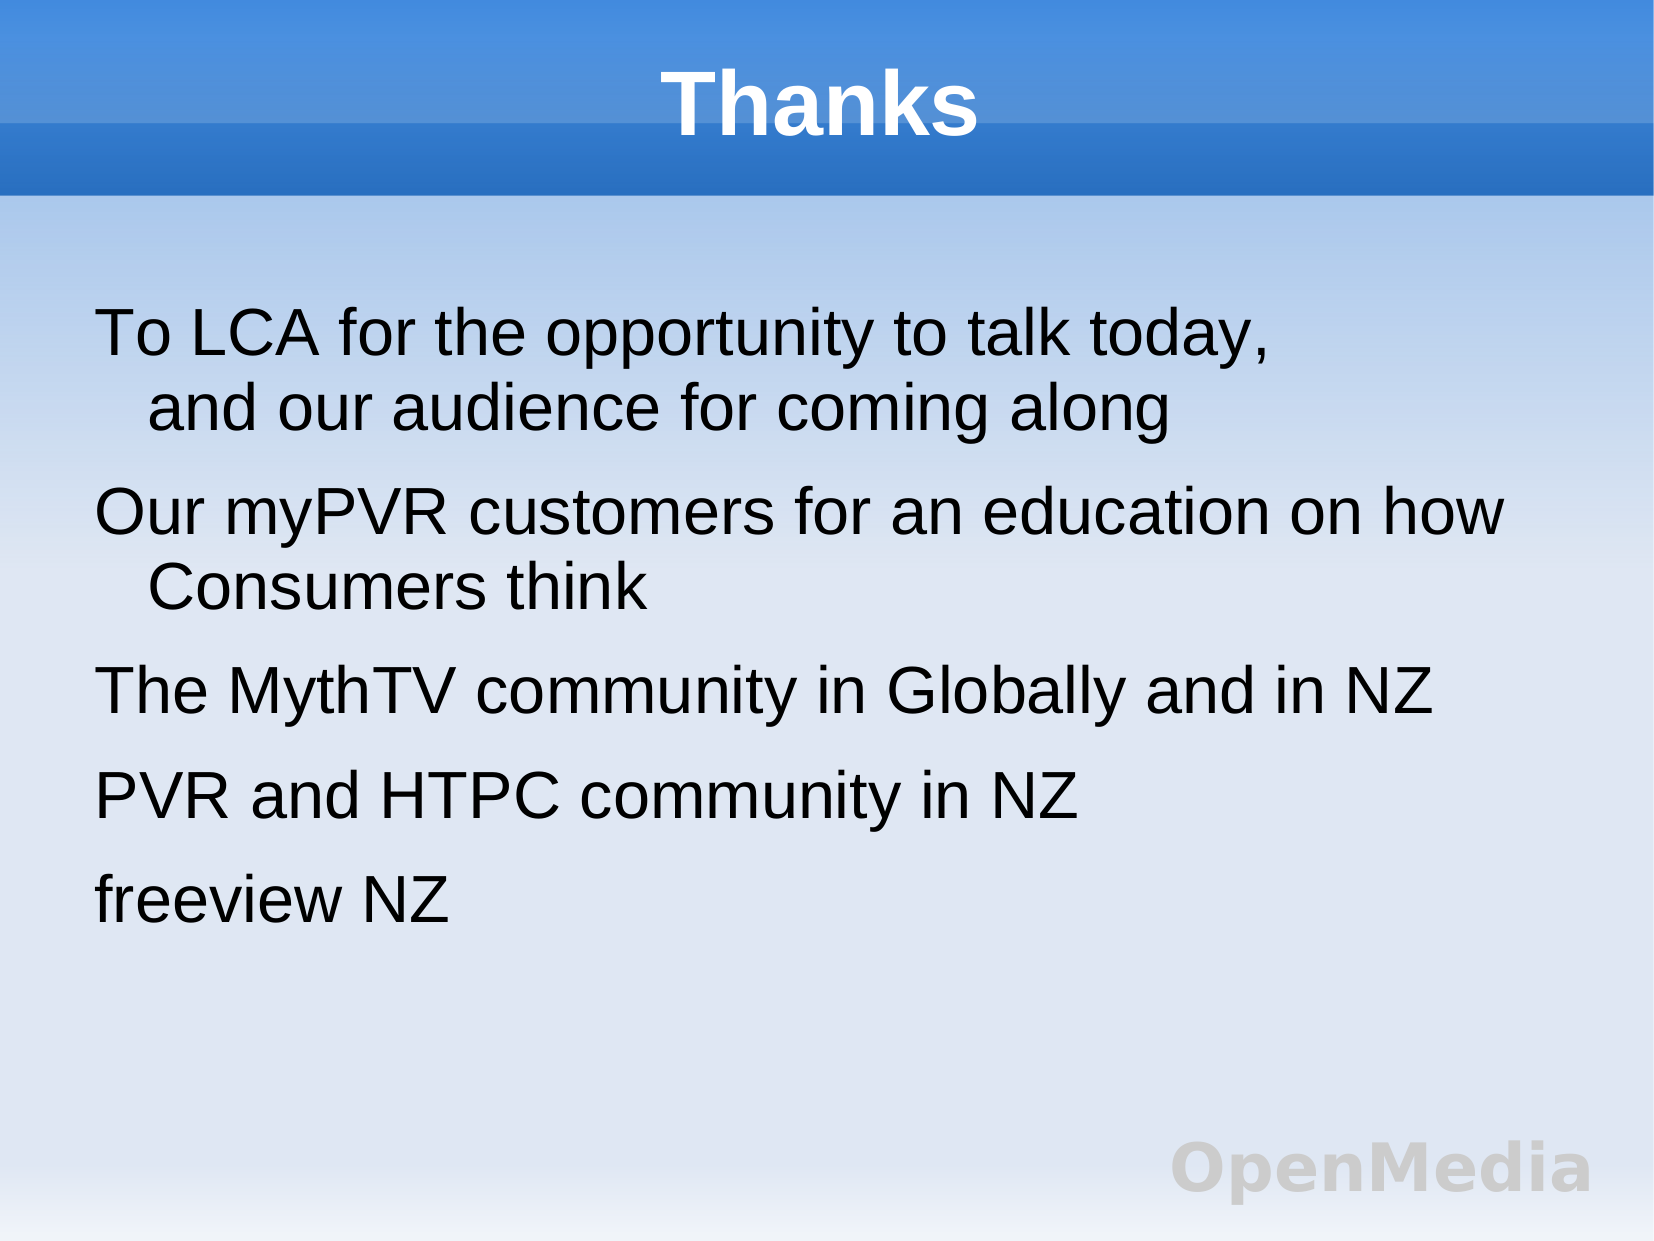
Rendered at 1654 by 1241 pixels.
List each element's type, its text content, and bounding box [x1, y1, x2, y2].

picture [0, 0, 1654, 1241]
list To LCA for the opportunity to talk today, and our audience for coming along Our myPVR customers for an education on how Consumers think The MythTV community in Globally and in NZ PVR and HTPC community in NZ freeview NZ [76, 295, 1565, 1099]
title Thanks [76, 0, 1565, 208]
